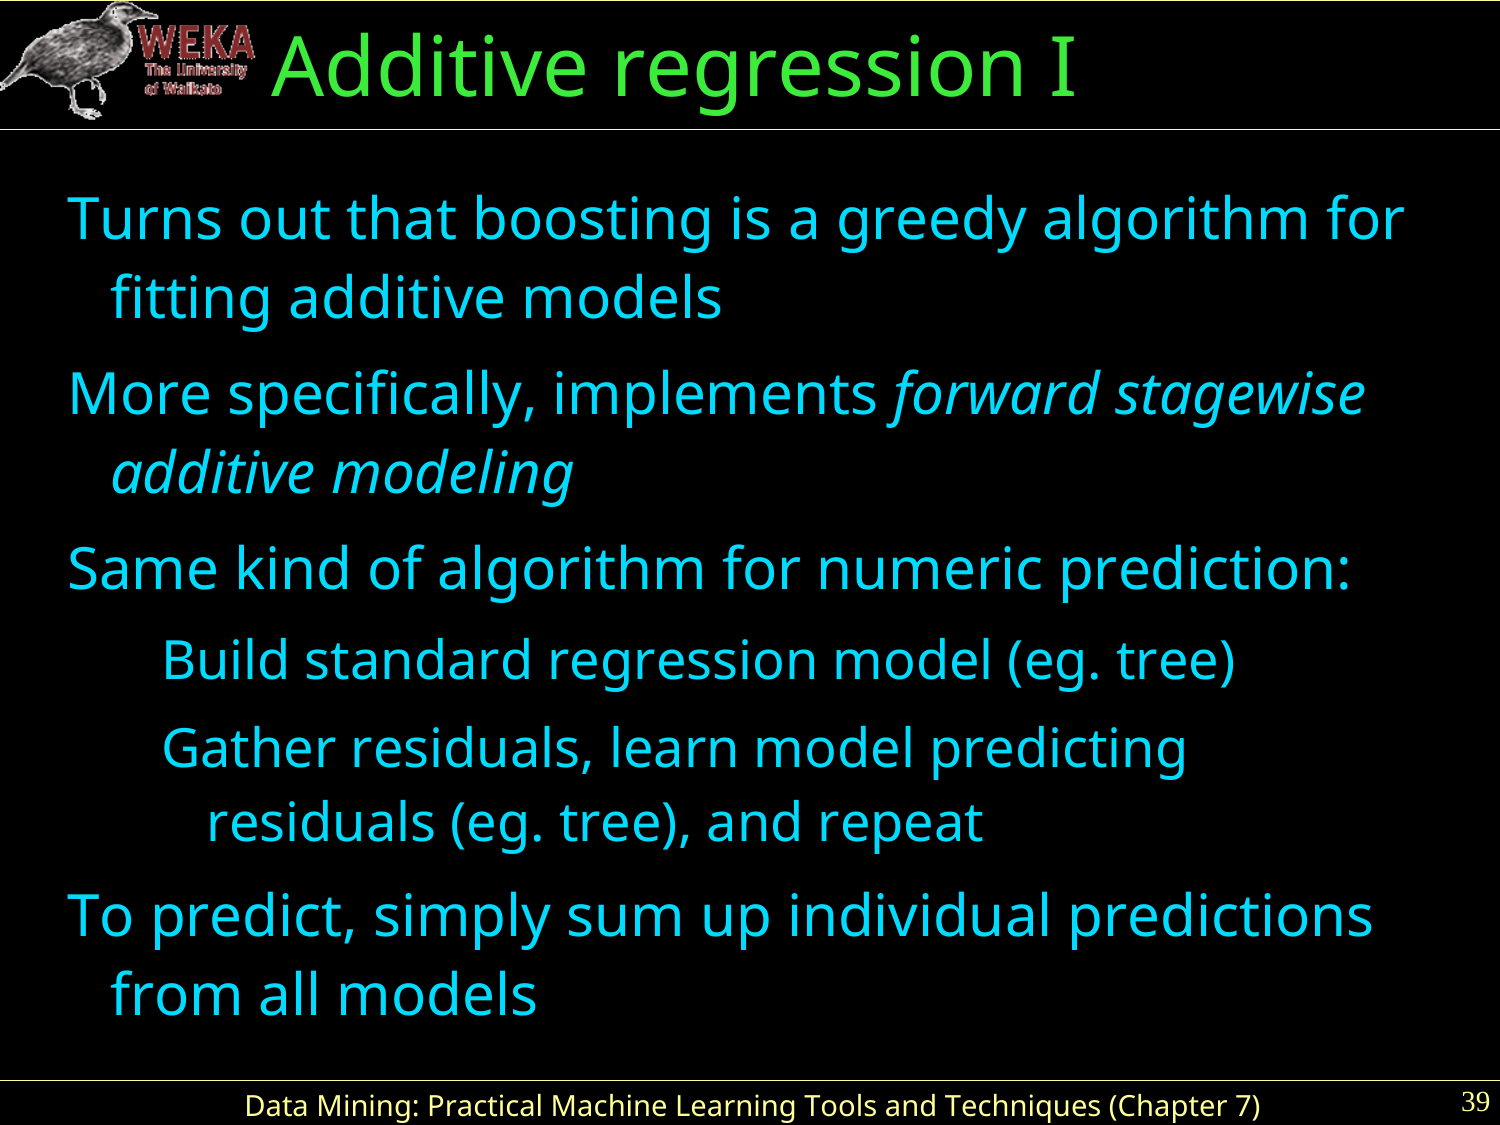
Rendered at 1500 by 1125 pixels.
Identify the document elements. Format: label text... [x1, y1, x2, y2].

list Turns out that boosting is a greedy algorithm for fitting additive models More specifically, implements forward stagewise additive modeling Same kind of algorithm for numeric prediction: Build standard regression model (eg. tree) Gather residuals, learn model predicting residuals (eg. tree), and repeat To predict, simply sum up individual predictions from all models [67, 177, 1418, 1093]
title Additive regression I [295, 0, 1486, 159]
picture [0, 1, 266, 129]
